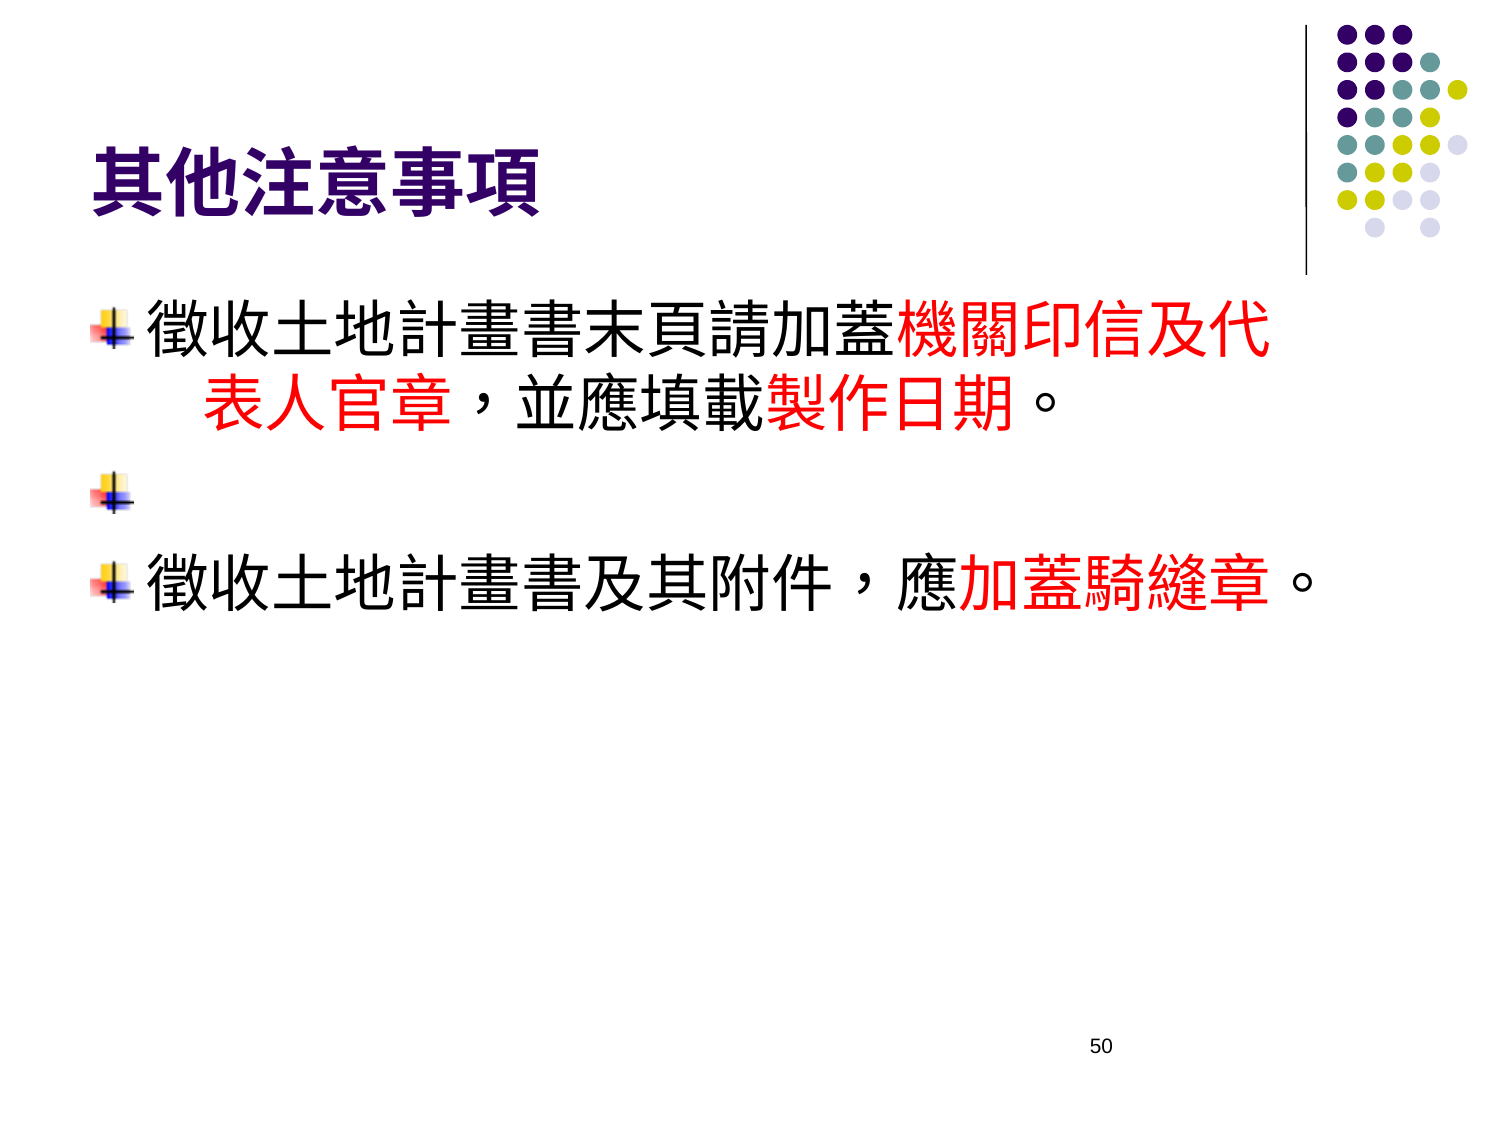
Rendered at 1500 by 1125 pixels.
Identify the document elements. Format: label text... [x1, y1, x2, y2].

title 其他注意事項 [75, 101, 1313, 233]
list 徵收土地計畫書末頁請加蓋機關印信及代表人官章，並應填載製作日期。 徵收土地計畫書及其附件，應加蓋騎縫章。 [75, 282, 1306, 1006]
text_box [1074, 1025, 1426, 1101]
